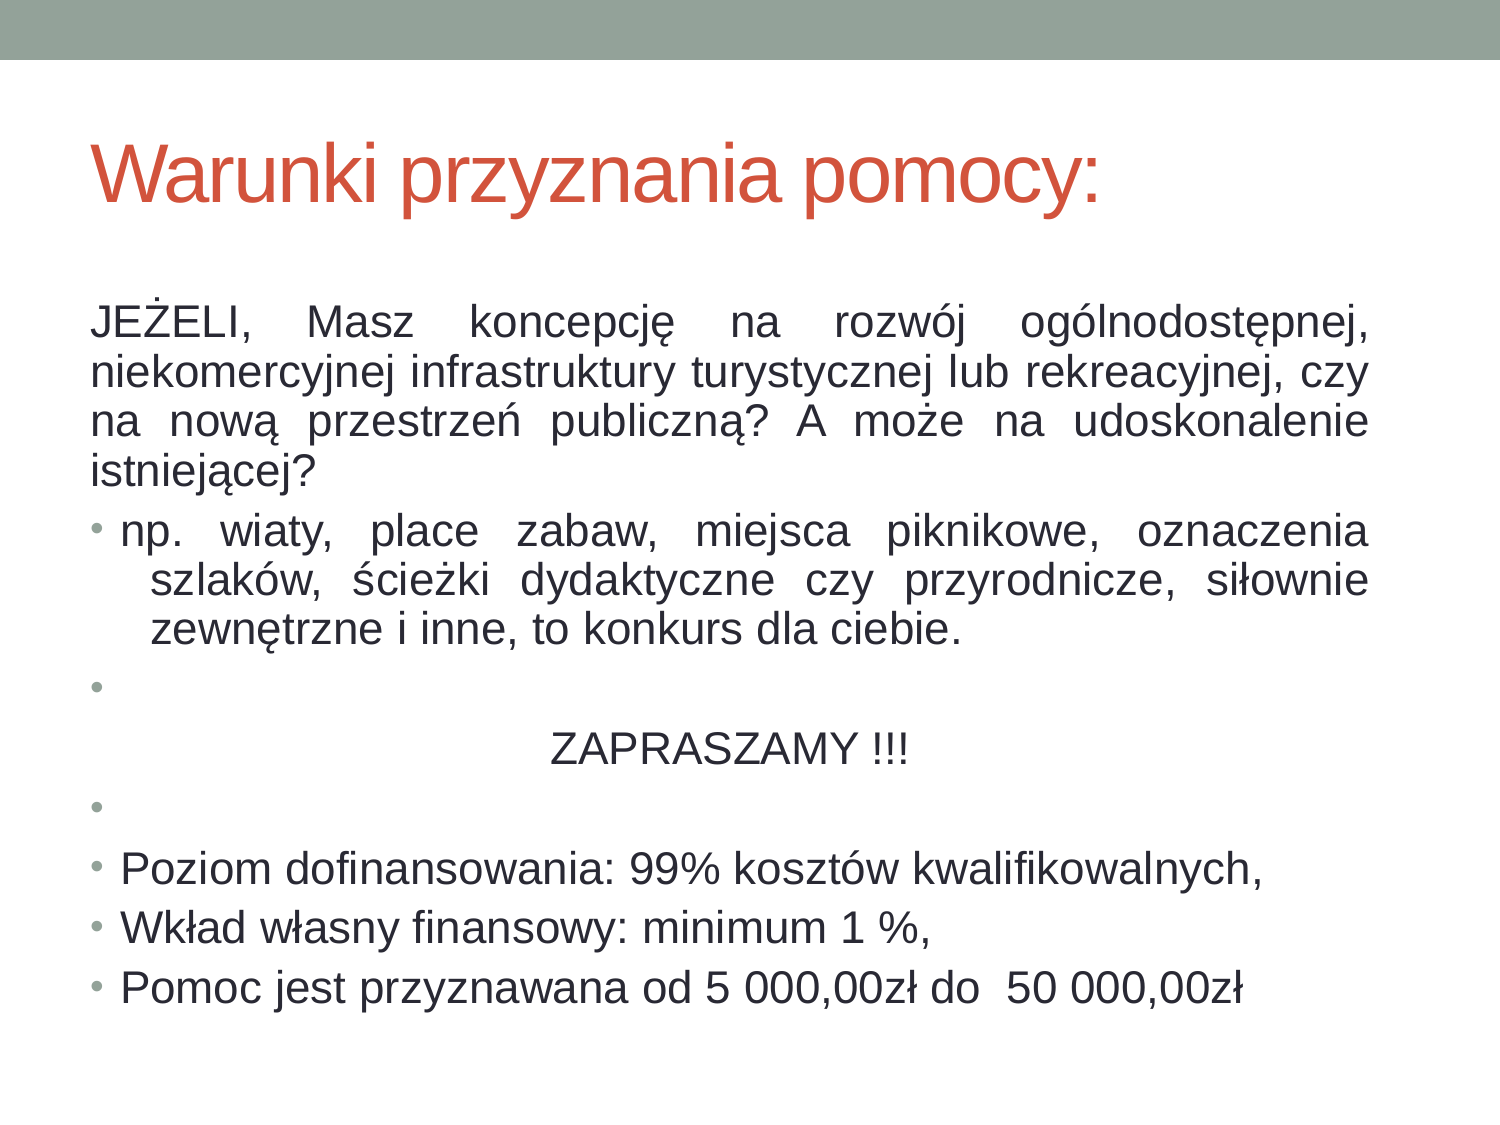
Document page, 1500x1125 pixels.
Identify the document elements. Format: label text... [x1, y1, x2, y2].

list JEŻELI, Masz koncepcję na rozwój ogólnodostępnej, niekomercyjnej infrastruktury turystycznej lub rekreacyjnej, czy na nową przestrzeń publiczną? A może na udoskonalenie istniejącej? np. wiaty, place zabaw, miejsca piknikowe, oznaczenia szlaków, ścieżki dydaktyczne czy przyrodnicze, siłownie zewnętrzne i inne, to konkurs dla ciebie. ZAPRASZAMY !!! Poziom dofinansowania: 99% kosztów kwalifikowalnych, Wkład własny finansowy: minimum 1 %, Pomoc jest przyznawana od 5 000,00zł do 50 000,00zł [75, 290, 1426, 1063]
title Warunki przyznania pomocy: [75, 87, 1426, 251]
